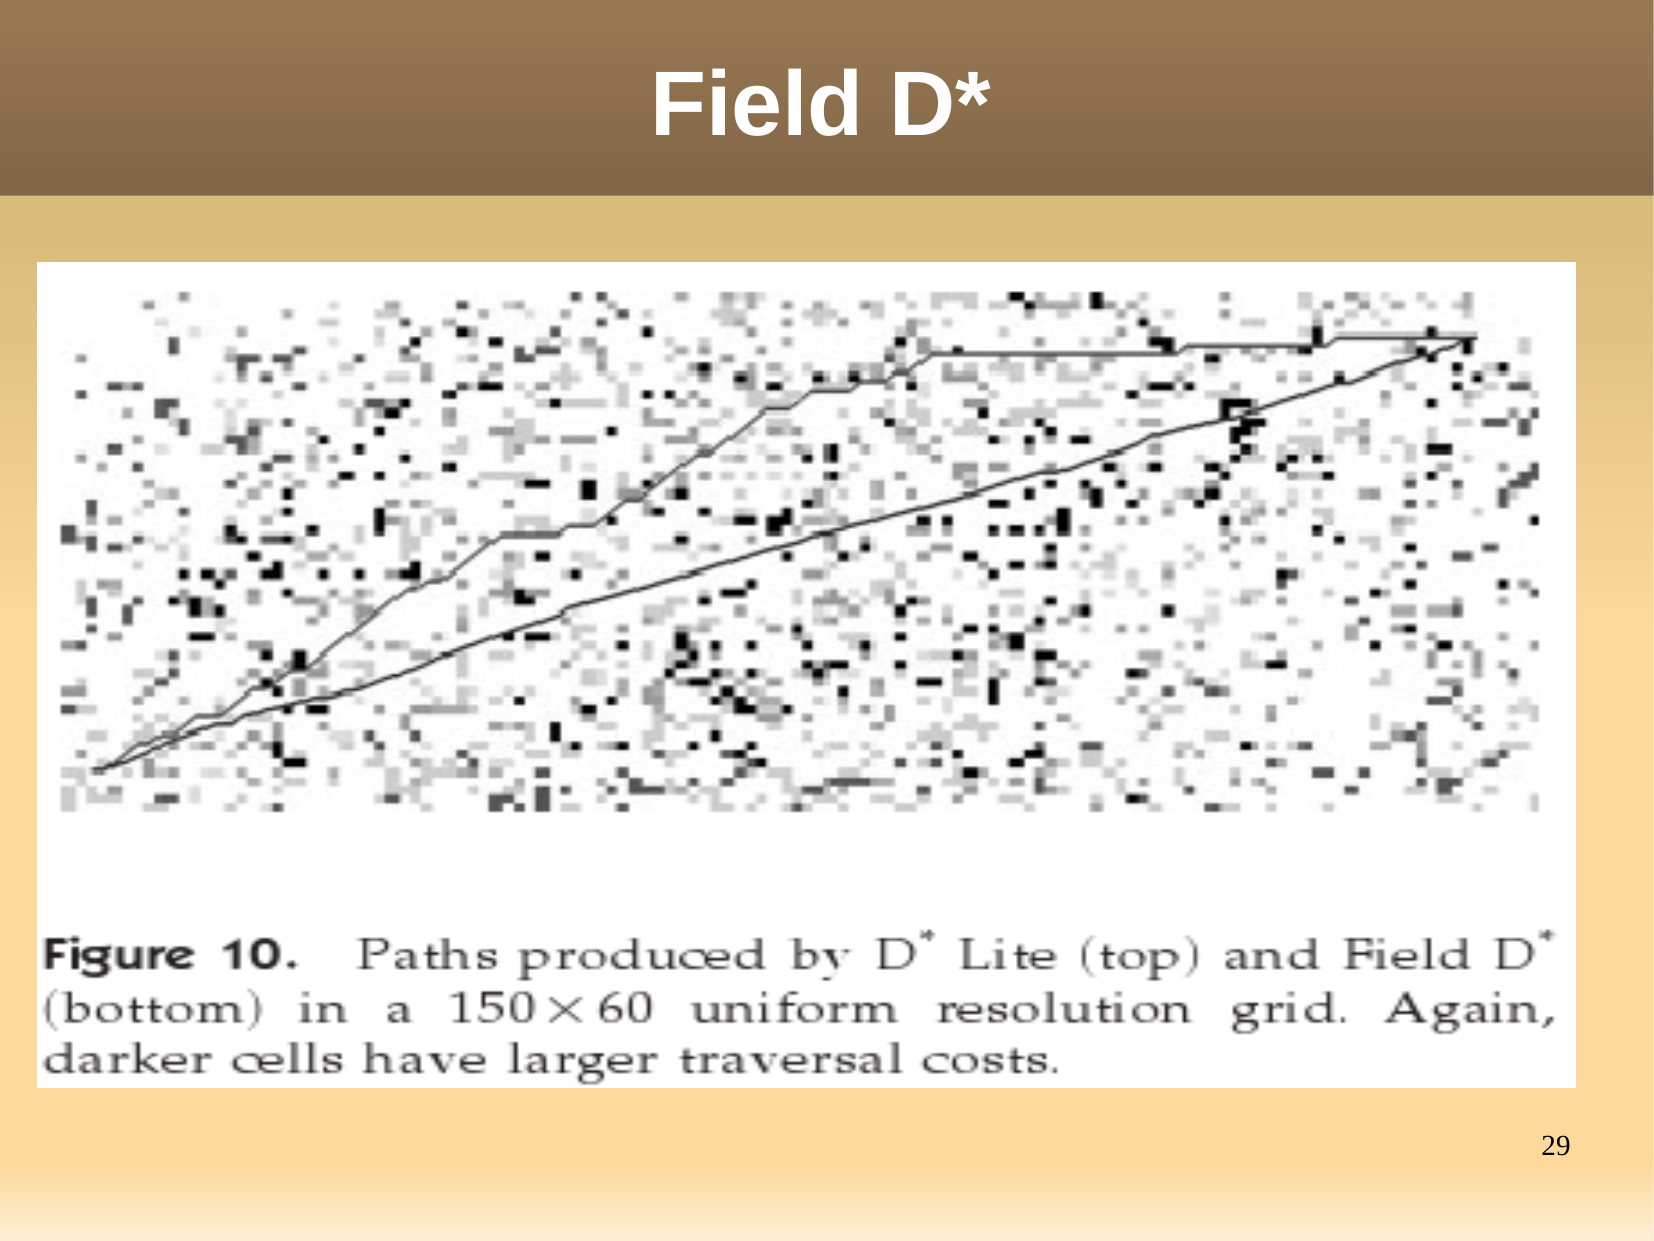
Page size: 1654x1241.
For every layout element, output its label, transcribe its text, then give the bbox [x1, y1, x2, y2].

picture [0, 0, 1654, 1241]
title Field D* [76, 7, 1565, 200]
